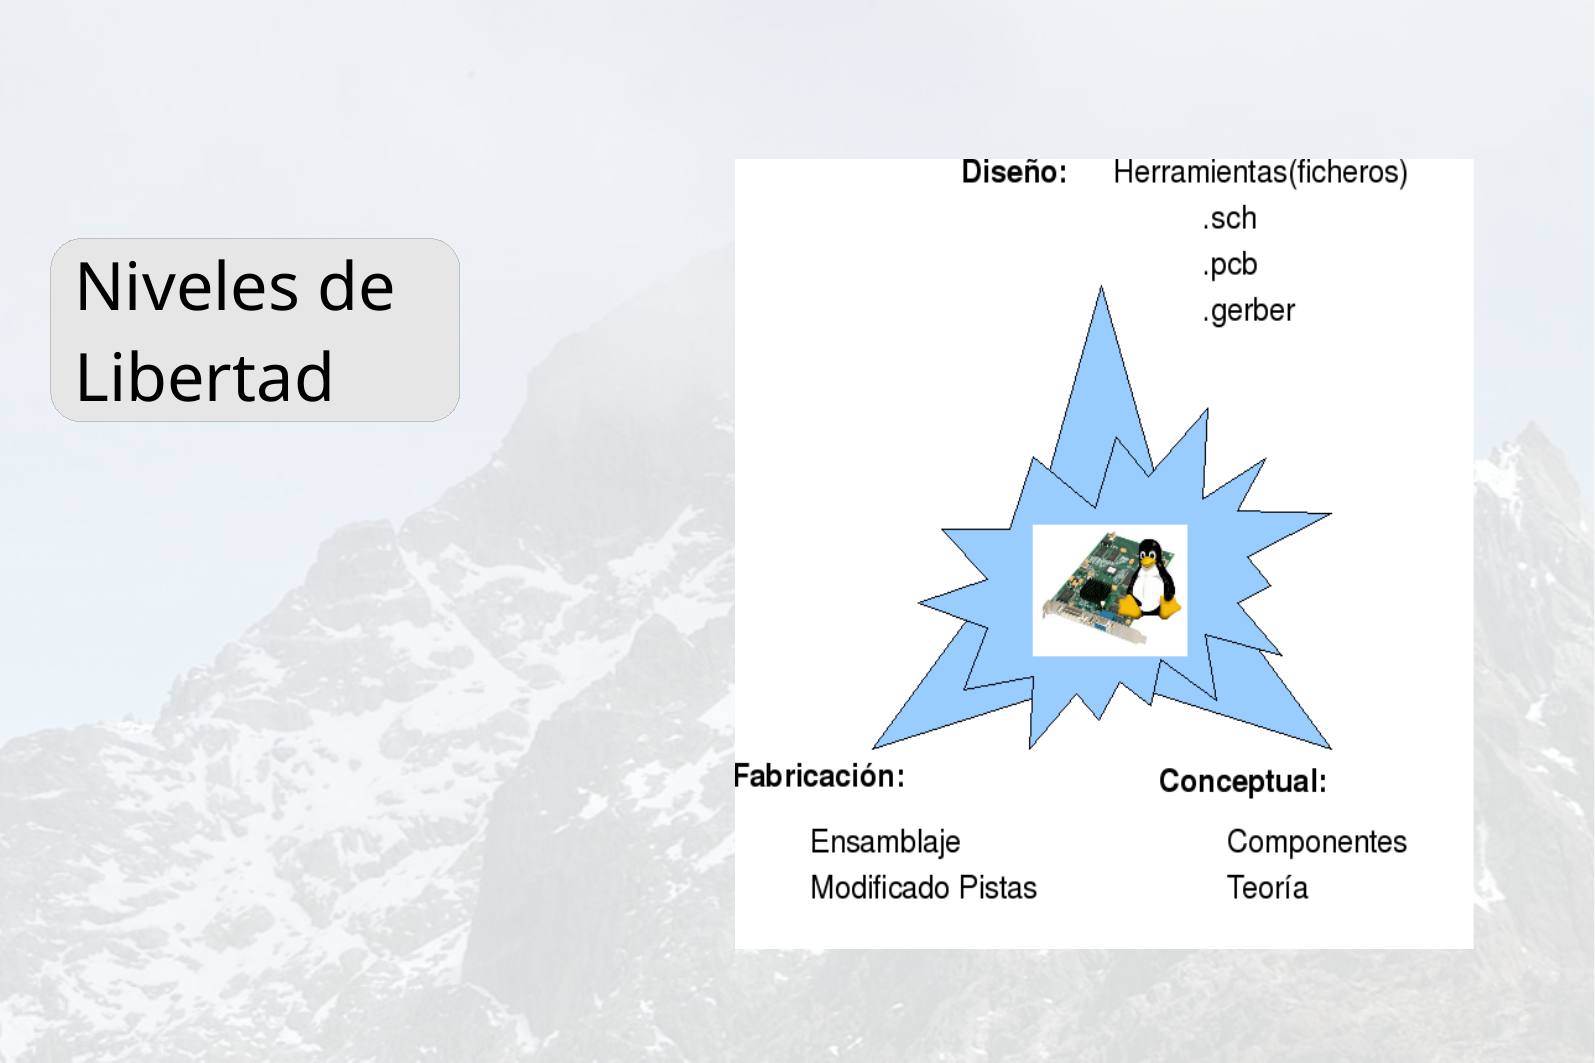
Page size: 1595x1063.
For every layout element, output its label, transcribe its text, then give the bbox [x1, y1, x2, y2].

picture [735, 159, 1474, 949]
text_box Niveles de Libertad [50, 238, 460, 422]
